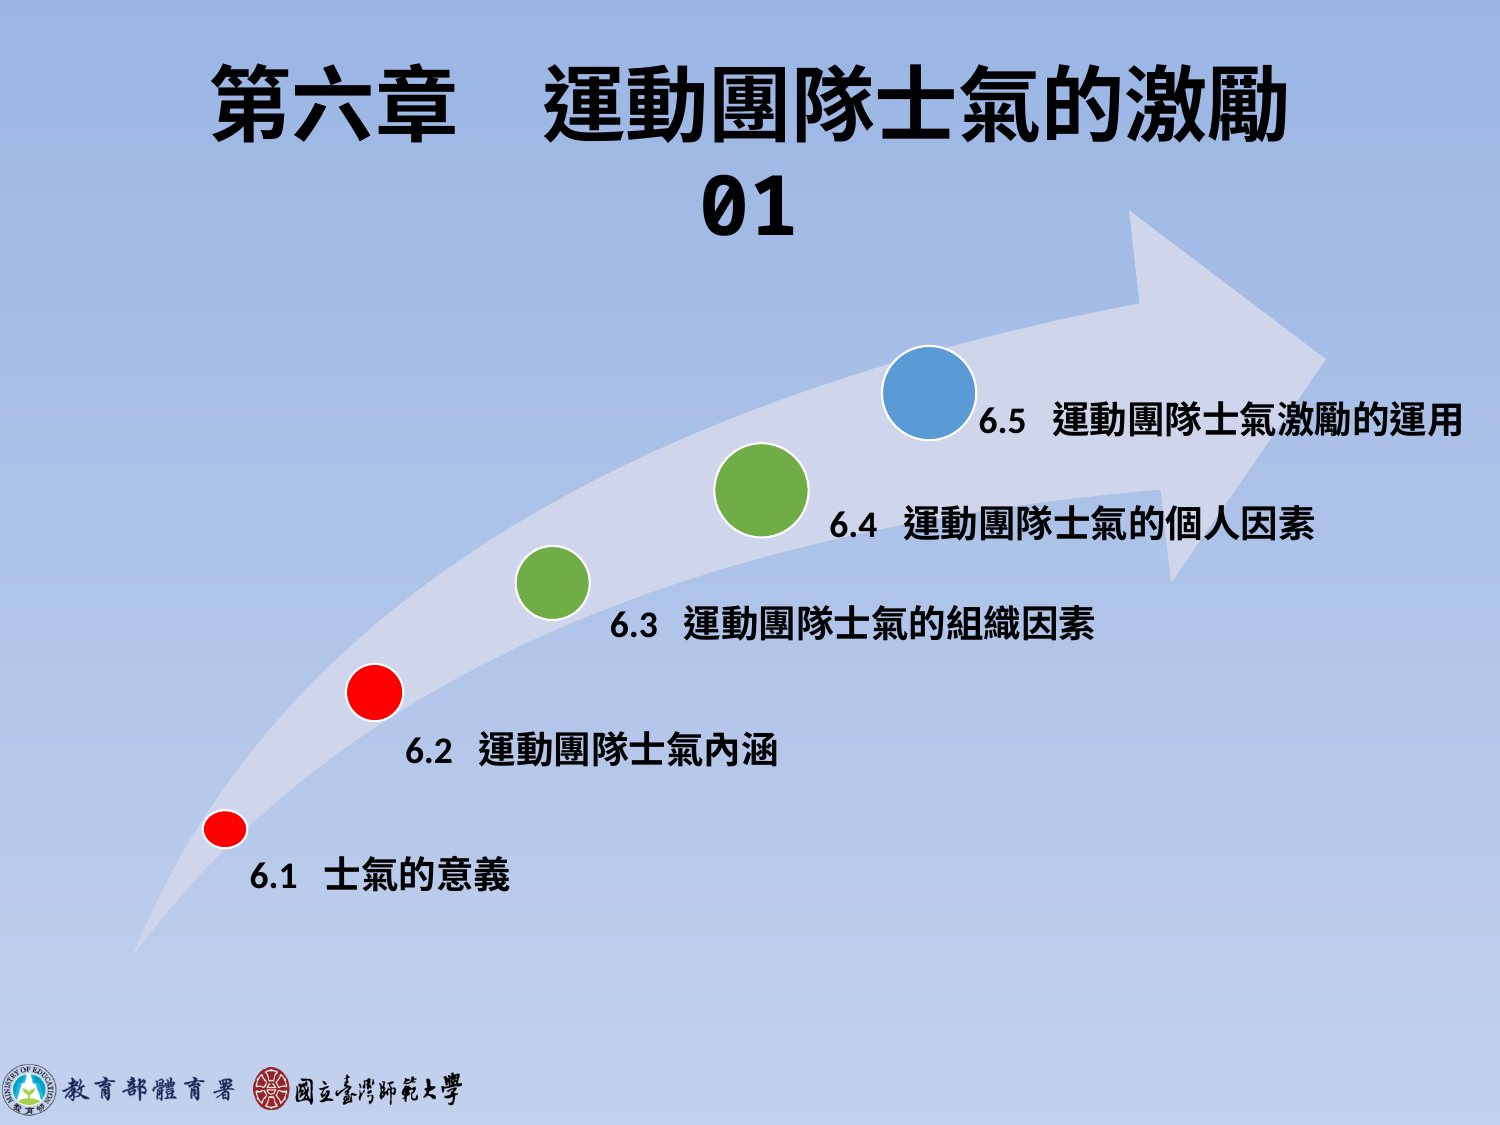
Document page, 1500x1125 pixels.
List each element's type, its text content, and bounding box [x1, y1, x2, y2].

title 第六章 運動團隊士氣的激勵 01 [75, 45, 1426, 233]
text_box [132, 210, 1326, 956]
text_box 6.3 運動團隊士氣的組織因素 [570, 604, 1114, 671]
text_box [1169, 571, 1180, 583]
text_box 6.5 運動團隊士氣激勵的運用 [920, 401, 1471, 468]
text_box 6.4 運動團隊士氣的個人因素 [779, 504, 1326, 571]
text_box 6.2 運動團隊士氣內涵 [374, 731, 883, 802]
text_box 6.1 士氣的意義 [226, 856, 685, 920]
